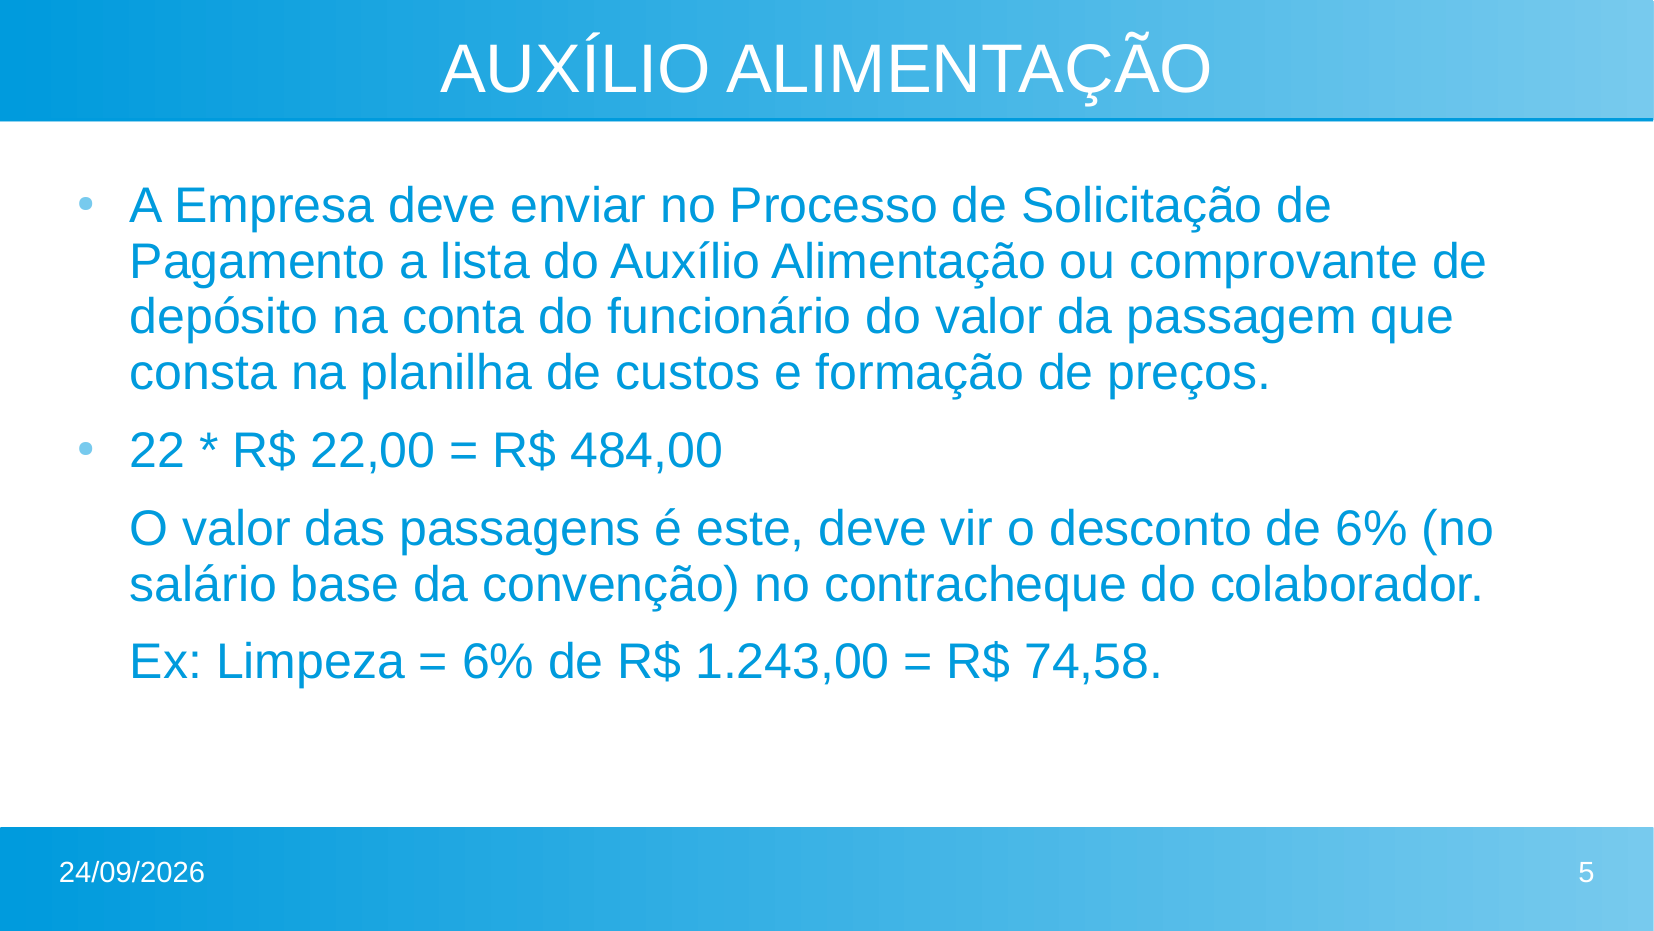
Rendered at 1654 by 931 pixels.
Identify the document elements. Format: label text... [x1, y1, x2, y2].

list A Empresa deve enviar no Processo de Solicitação de Pagamento a lista do Auxílio Alimentação ou comprovante de depósito na conta do funcionário do valor da passagem que consta na planilha de custos e formação de preços. 22 * R$ 22,00 = R$ 484,00 O valor das passagens é este, deve vir o desconto de 6% (no salário base da convenção) no contracheque do colaborador. Ex: Limpeza = 6% de R$ 1.243,00 = R$ 74,58. [59, 177, 1595, 768]
title AUXÍLIO ALIMENTAÇÃO [59, 0, 1595, 177]
